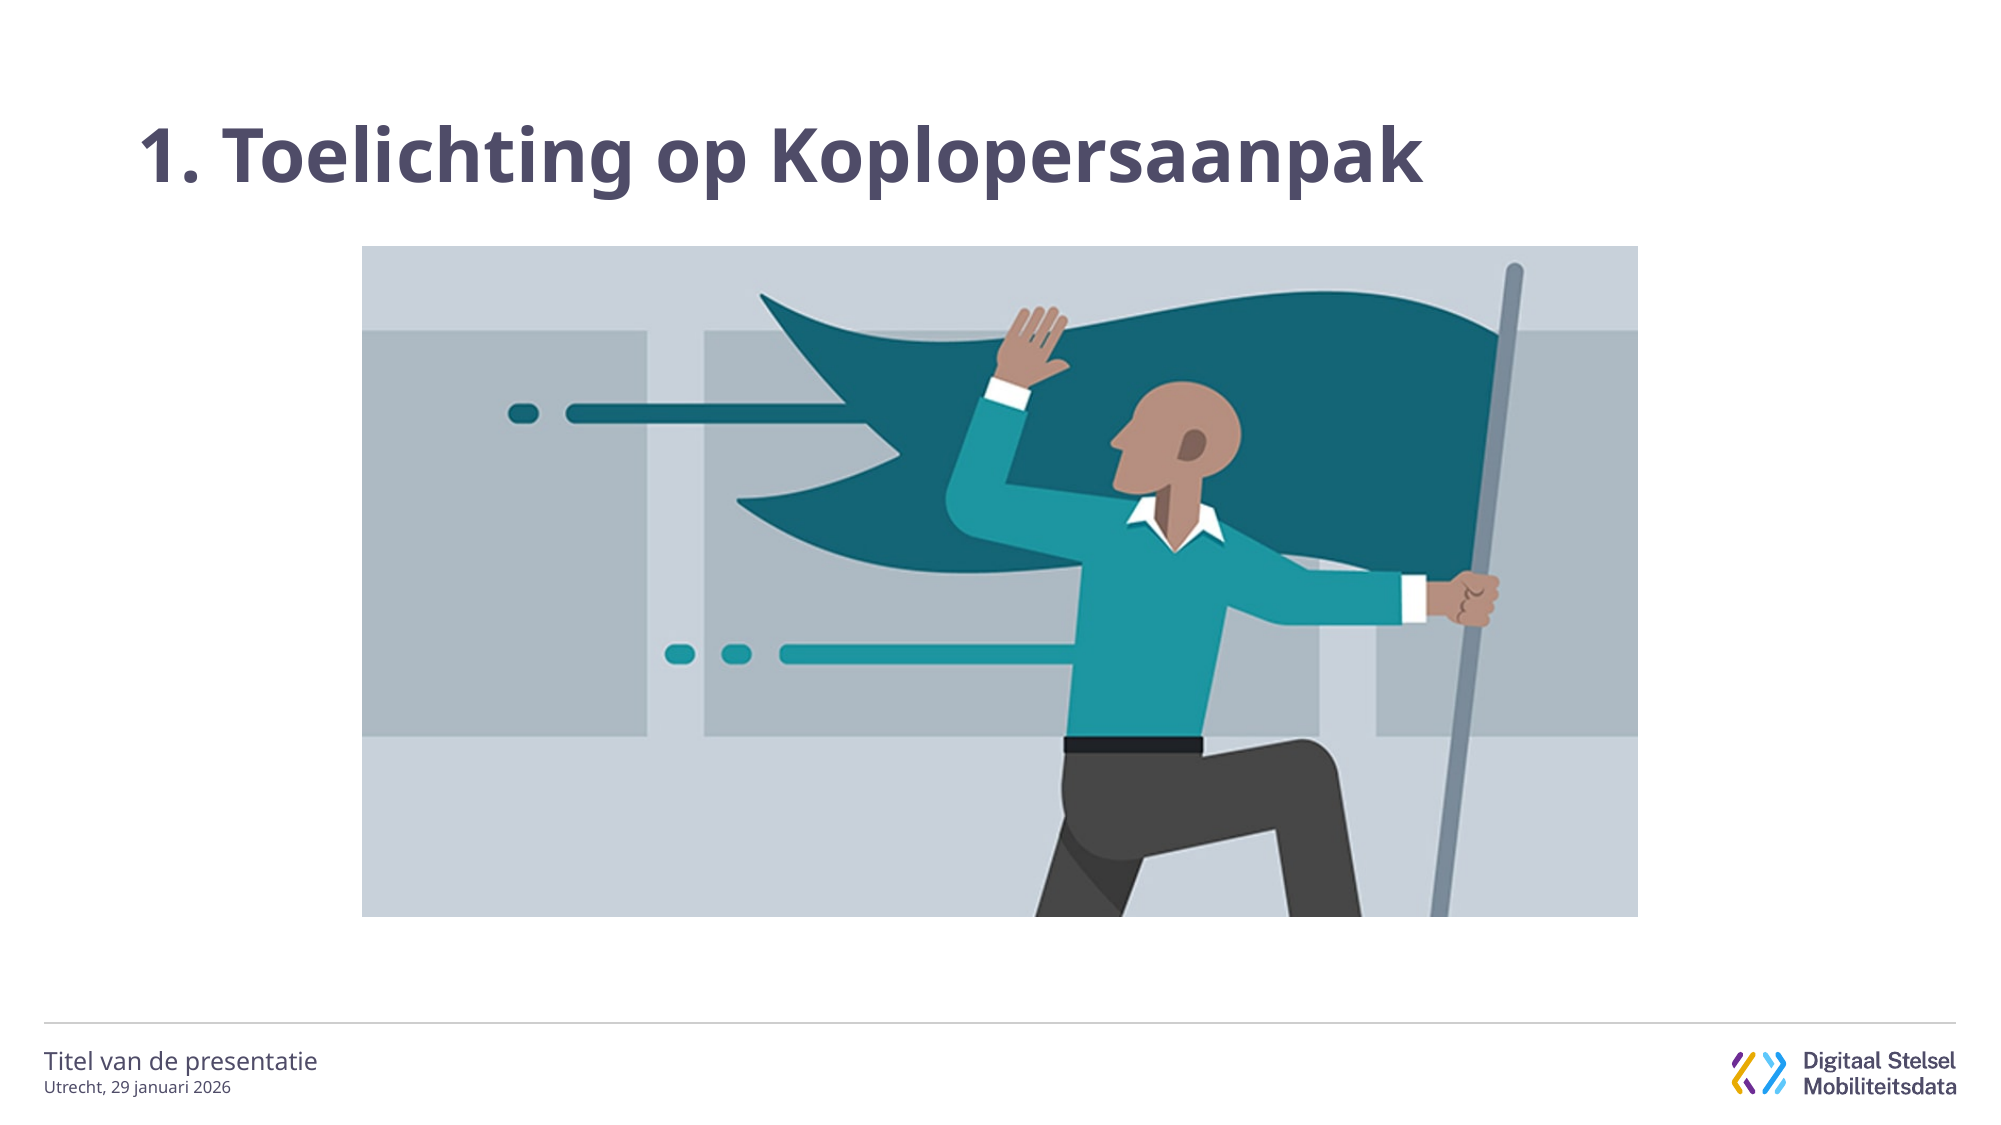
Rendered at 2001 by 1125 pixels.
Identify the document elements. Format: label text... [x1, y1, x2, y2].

picture [362, 246, 1638, 917]
text_box Utrecht, 29 januari 2026 [43, 1073, 494, 1100]
text_box Titel van de presentatie [43, 1044, 1001, 1072]
title 1. Toelichting op Koplopersaanpak [137, 118, 1863, 195]
